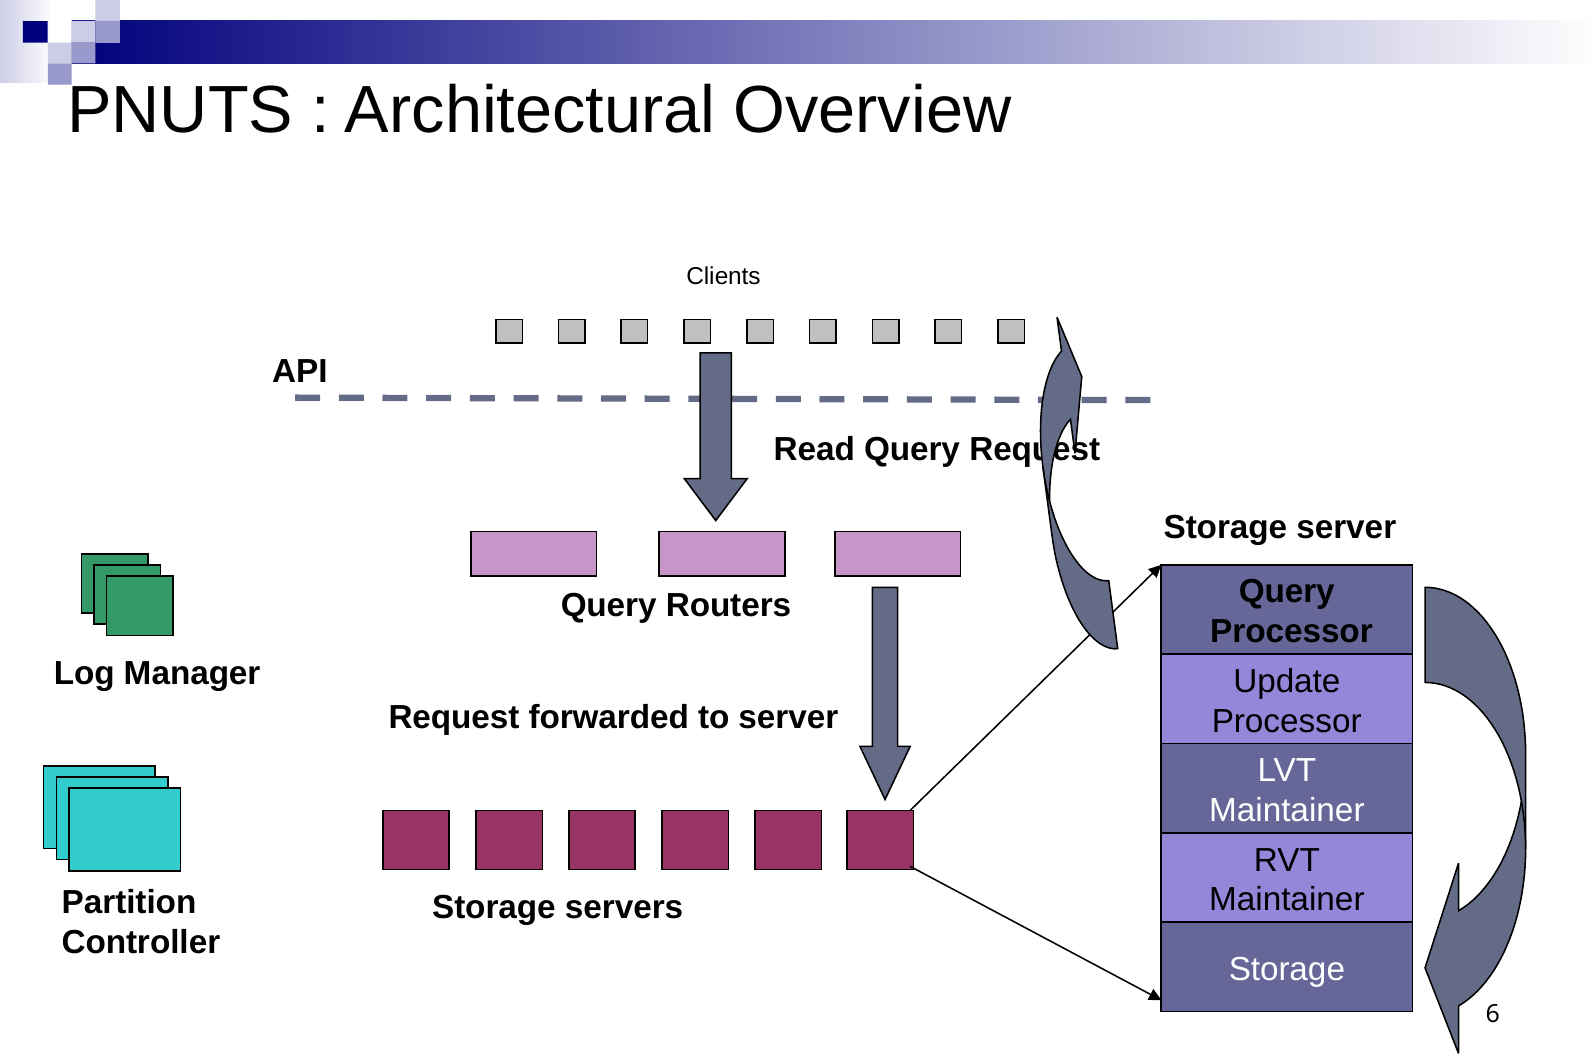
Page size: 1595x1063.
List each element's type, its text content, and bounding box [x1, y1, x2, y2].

text_box [470, 531, 597, 576]
text_box Storage server [1148, 497, 1480, 554]
text_box [558, 319, 586, 343]
text_box [935, 319, 962, 343]
list Clients [671, 252, 873, 297]
text_box [382, 810, 450, 870]
text_box [683, 319, 711, 343]
text_box Storage [1161, 922, 1413, 1012]
text_box LVT Maintainer [1161, 743, 1413, 832]
text_box [621, 319, 648, 343]
text_box [1040, 317, 1118, 649]
text_box Update Processor [1161, 655, 1413, 743]
text_box [1425, 587, 1526, 1054]
text_box [659, 531, 785, 575]
text_box [872, 319, 900, 343]
text_box [809, 319, 837, 343]
text_box Read Query Request [1051, 419, 1116, 476]
text_box Read Query Request [759, 419, 1043, 476]
text_box [81, 553, 174, 636]
text_box [43, 765, 181, 871]
text_box [568, 810, 636, 870]
text_box [495, 319, 523, 343]
text_box API [257, 341, 358, 398]
text_box Request forwarded to server [373, 687, 855, 744]
text_box [754, 810, 822, 870]
text_box [746, 319, 774, 343]
title PNUTS : Architectural Overview [52, 22, 1541, 154]
text_box [475, 810, 543, 870]
text_box Storage servers [417, 877, 699, 933]
text_box Log Manager [39, 643, 276, 699]
text_box [661, 810, 729, 870]
text_box [997, 319, 1025, 343]
text_box Partition Controller [46, 872, 236, 969]
text_box [684, 352, 748, 521]
text_box RVT Maintainer [1161, 832, 1413, 922]
text_box Query Routers [546, 575, 835, 632]
text_box [834, 531, 961, 576]
text_box [847, 810, 914, 870]
text_box Query Processor [1161, 564, 1413, 655]
text_box [859, 587, 911, 800]
